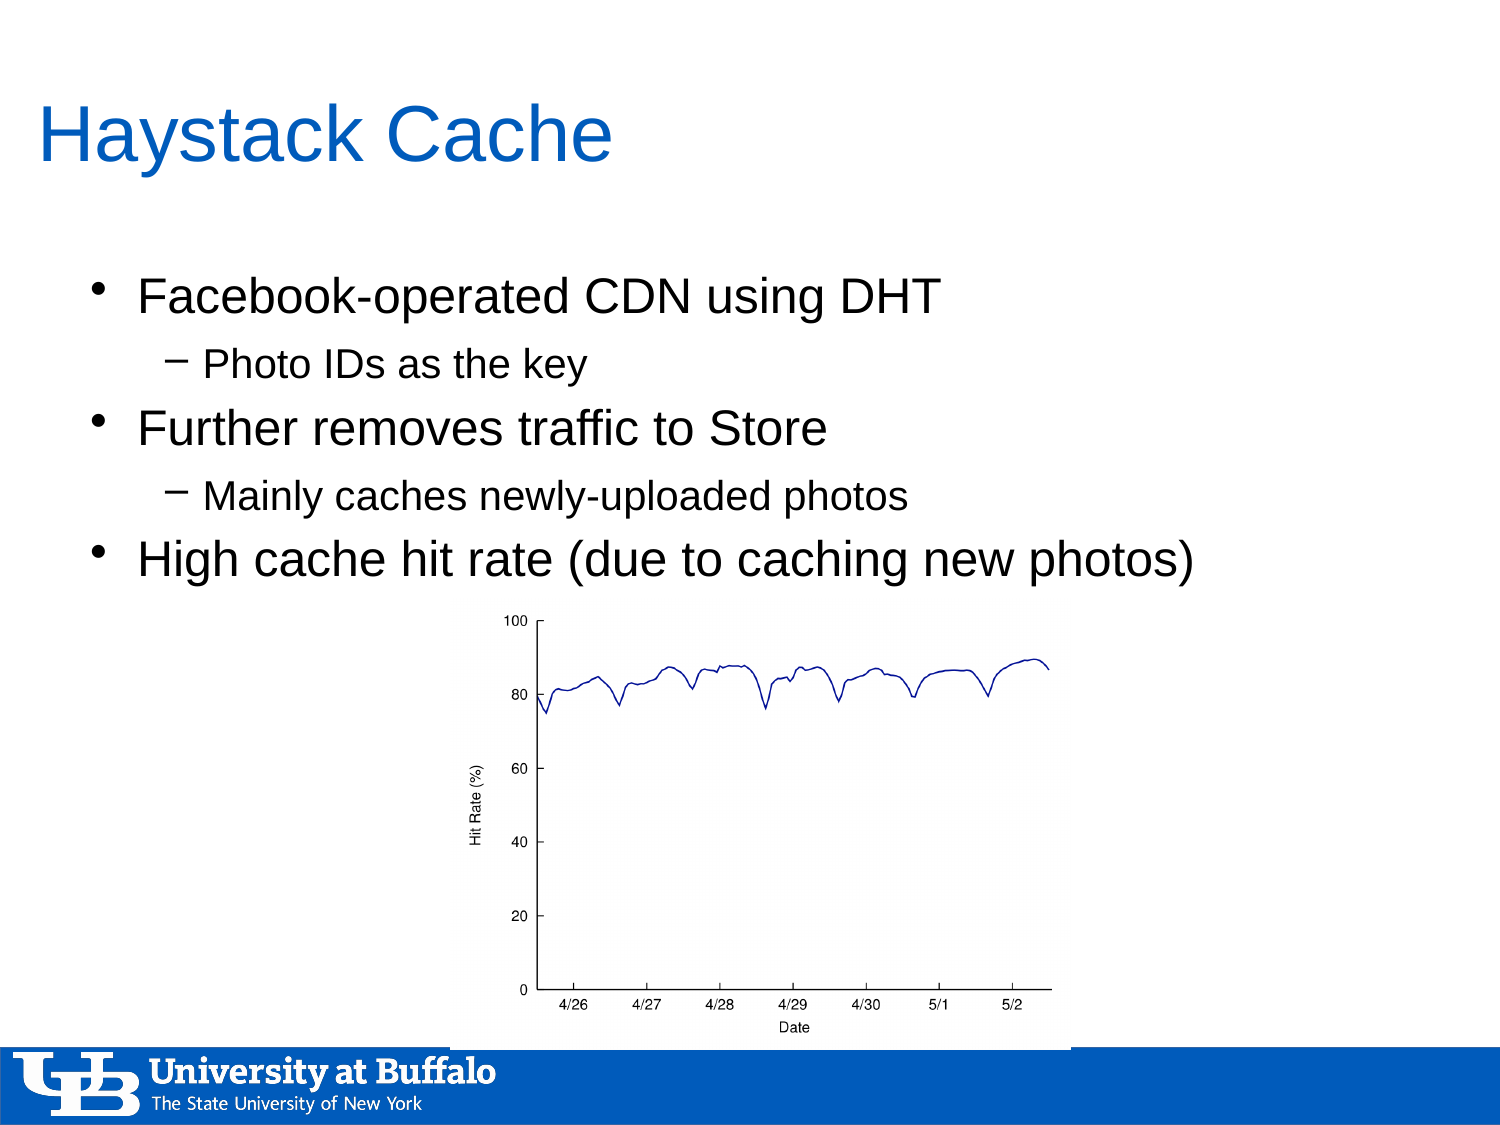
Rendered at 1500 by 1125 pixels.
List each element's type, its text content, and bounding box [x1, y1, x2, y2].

list Facebook-operated CDN using DHT Photo IDs as the key Further removes traffic to Store Mainly caches newly-uploaded photos High cache hit rate (due to caching new photos) [75, 263, 1425, 916]
picture [450, 598, 1071, 1051]
title Haystack Cache [37, 95, 1388, 173]
picture [13, 1052, 496, 1116]
